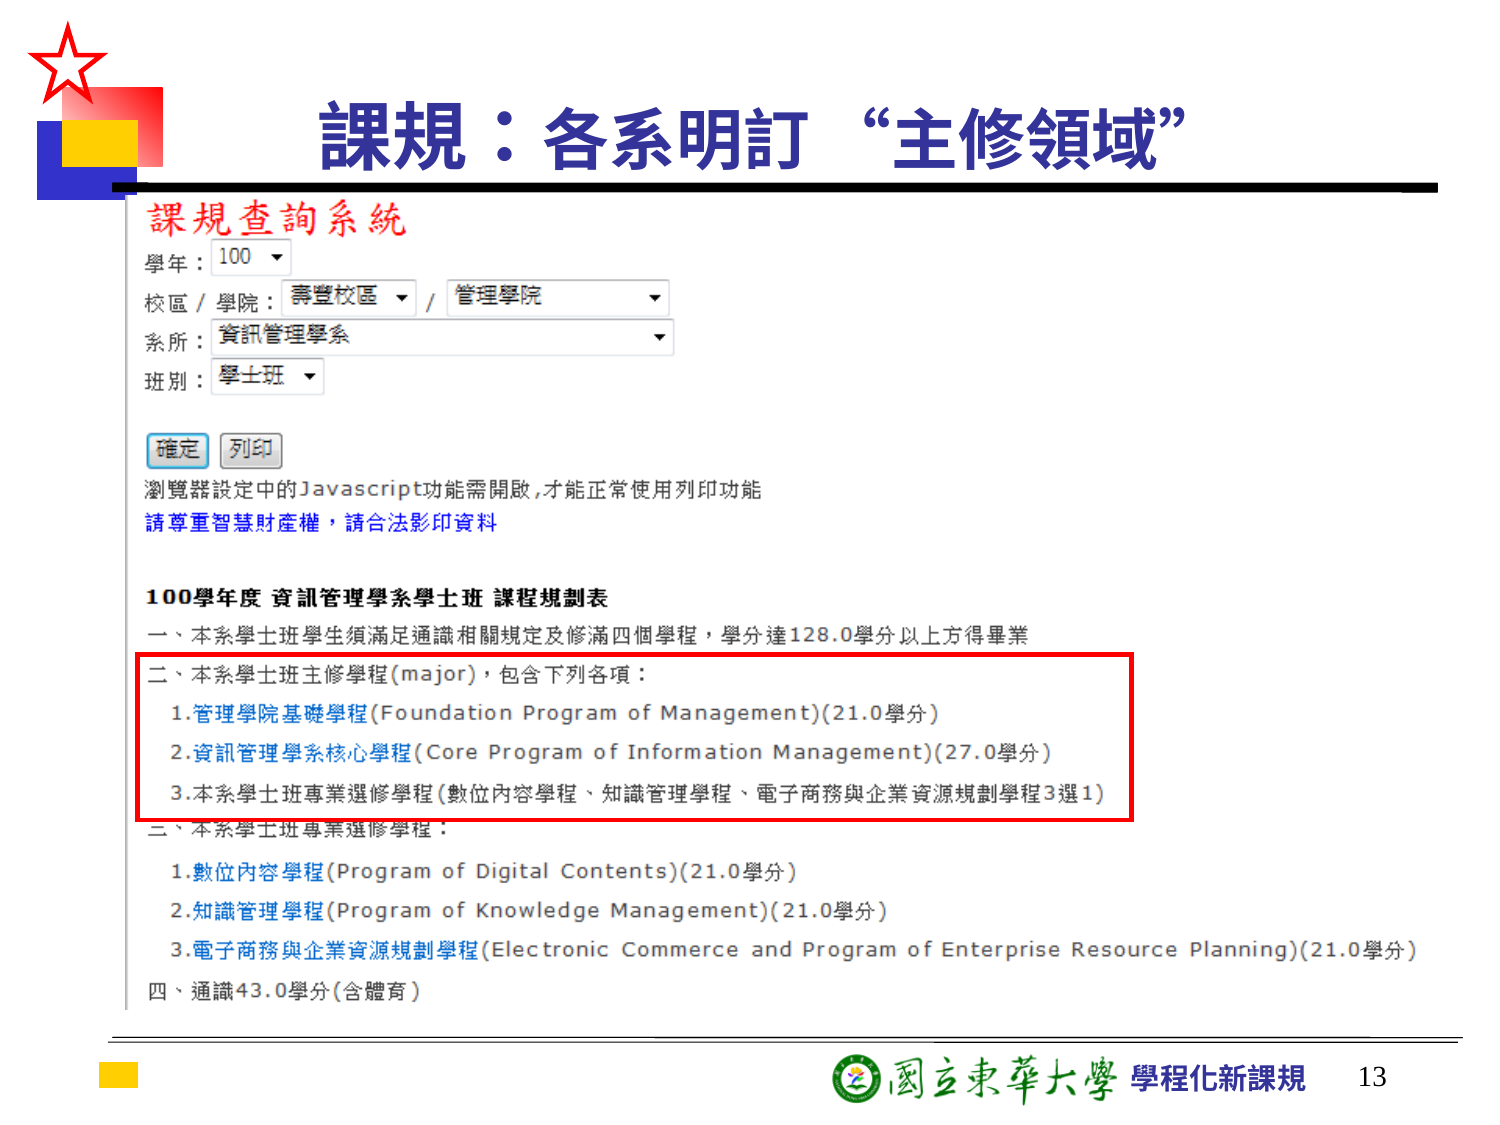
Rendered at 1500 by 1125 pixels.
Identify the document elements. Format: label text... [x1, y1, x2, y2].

text_box 13 [1342, 1050, 1468, 1101]
picture [125, 195, 1448, 1010]
title 課規：各系明訂 “主修領域” [201, 32, 1396, 146]
